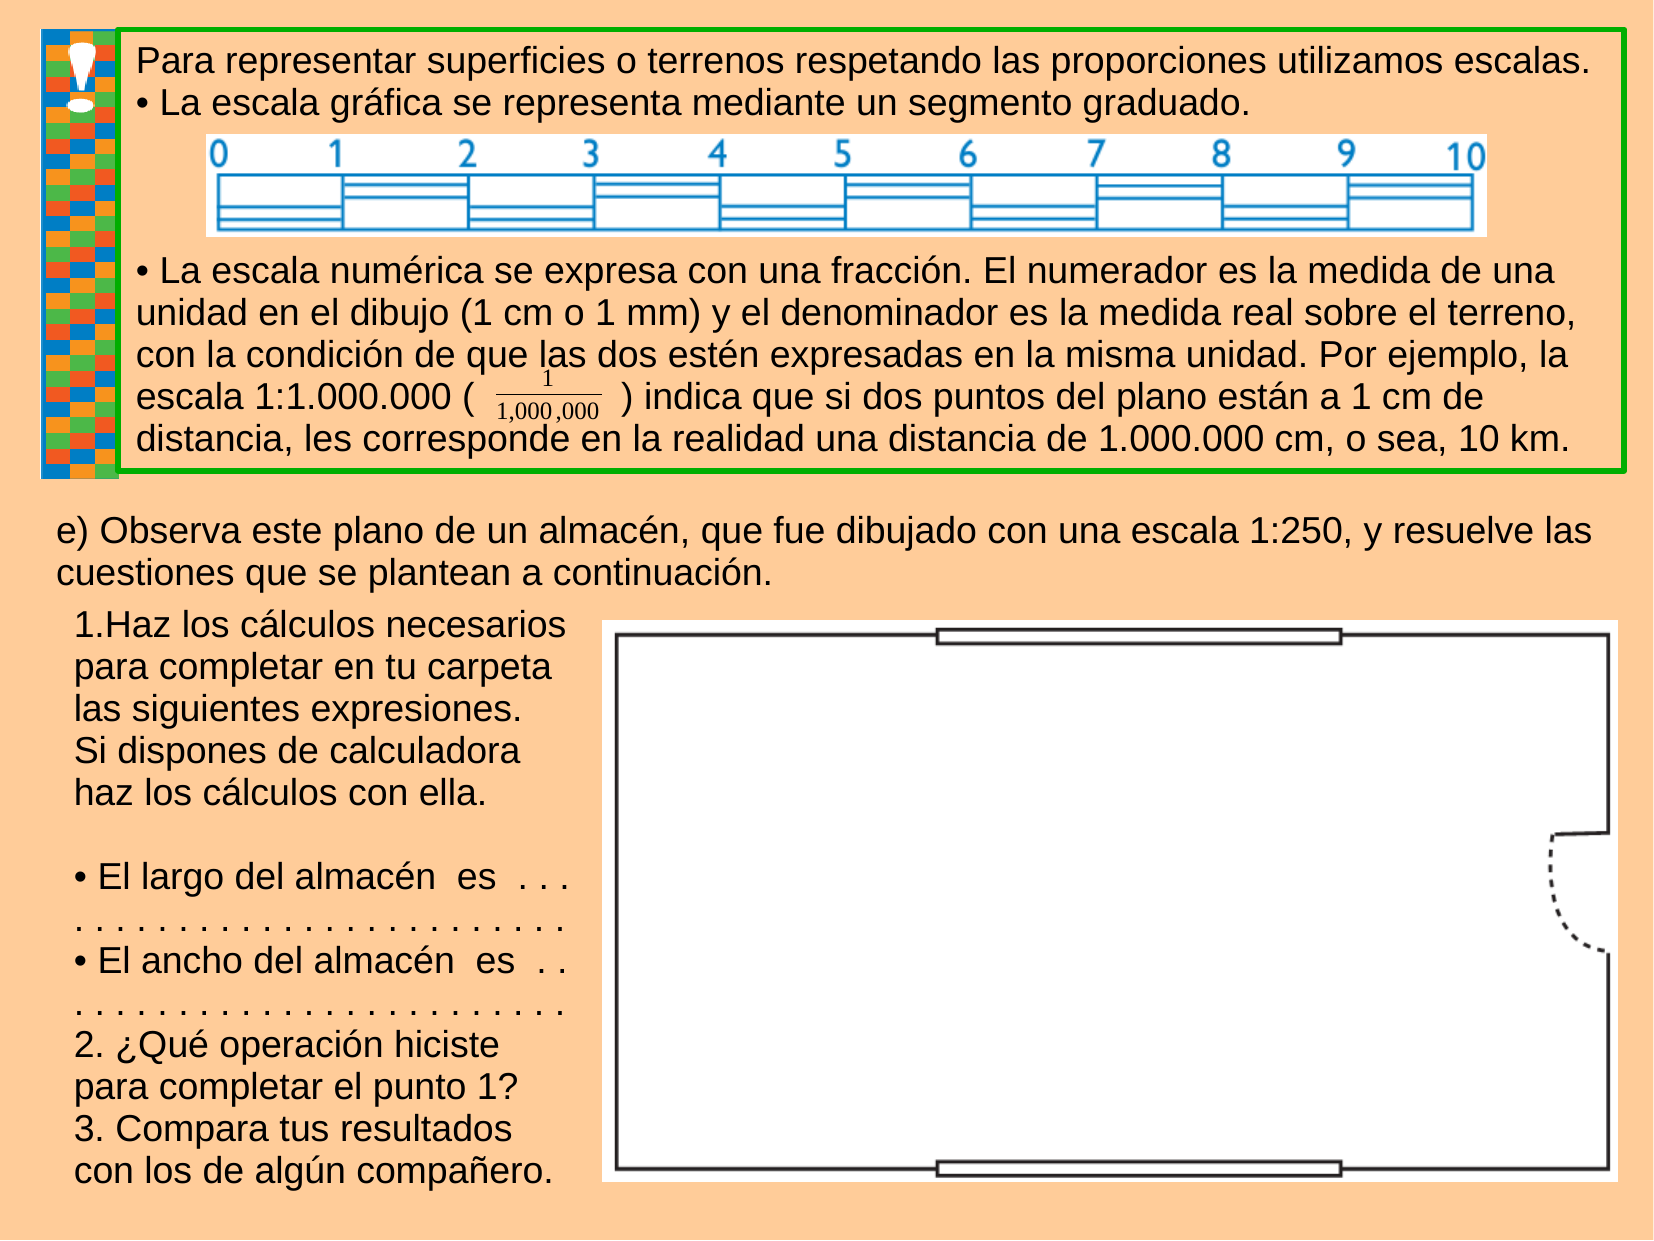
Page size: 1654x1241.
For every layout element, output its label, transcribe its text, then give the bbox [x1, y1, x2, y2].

text_box e) Observa este plano de un almacén, que fue dibujado con una escala 1:250, y resuelve las cuestiones que se plantean a continuación. [41, 501, 1625, 601]
text_box Para representar superficies o terrenos respetando las proporciones utilizamos escalas. • La escala gráfica se representa mediante un segmento graduado. • La escala numérica se expresa con una fracción. El numerador es la medida de una unidad en el dibujo (1 cm o 1 mm) y el denominador es la medida real sobre el terreno, con la condición de que las dos estén expresadas en la misma unidad. Por ejemplo, la escala 1:1.000.000 ( ) indica que si dos puntos del plano están a 1 cm de distancia, les corresponde en la realidad una distancia de 1.000.000 cm, o sea, 10 km. [118, 29, 1625, 471]
picture [40, 29, 119, 479]
picture [206, 134, 1487, 237]
chart [488, 364, 609, 426]
picture [602, 620, 1618, 1182]
text_box 1.Haz los cálculos necesarios para completar en tu carpeta las siguientes expresiones. Si dispones de calculadora haz los cálculos con ella. • El largo del almacén es . . . . . . . . . . . . . . . . . . . . . . . . . . . • El ancho del almacén es . . . . . . . . . . . . . . . . . . . . . . . . . . 2. ¿Qué operación hiciste para completar el punto 1? 3. Compara tus resultados con los de algún compañero. [59, 596, 591, 1200]
